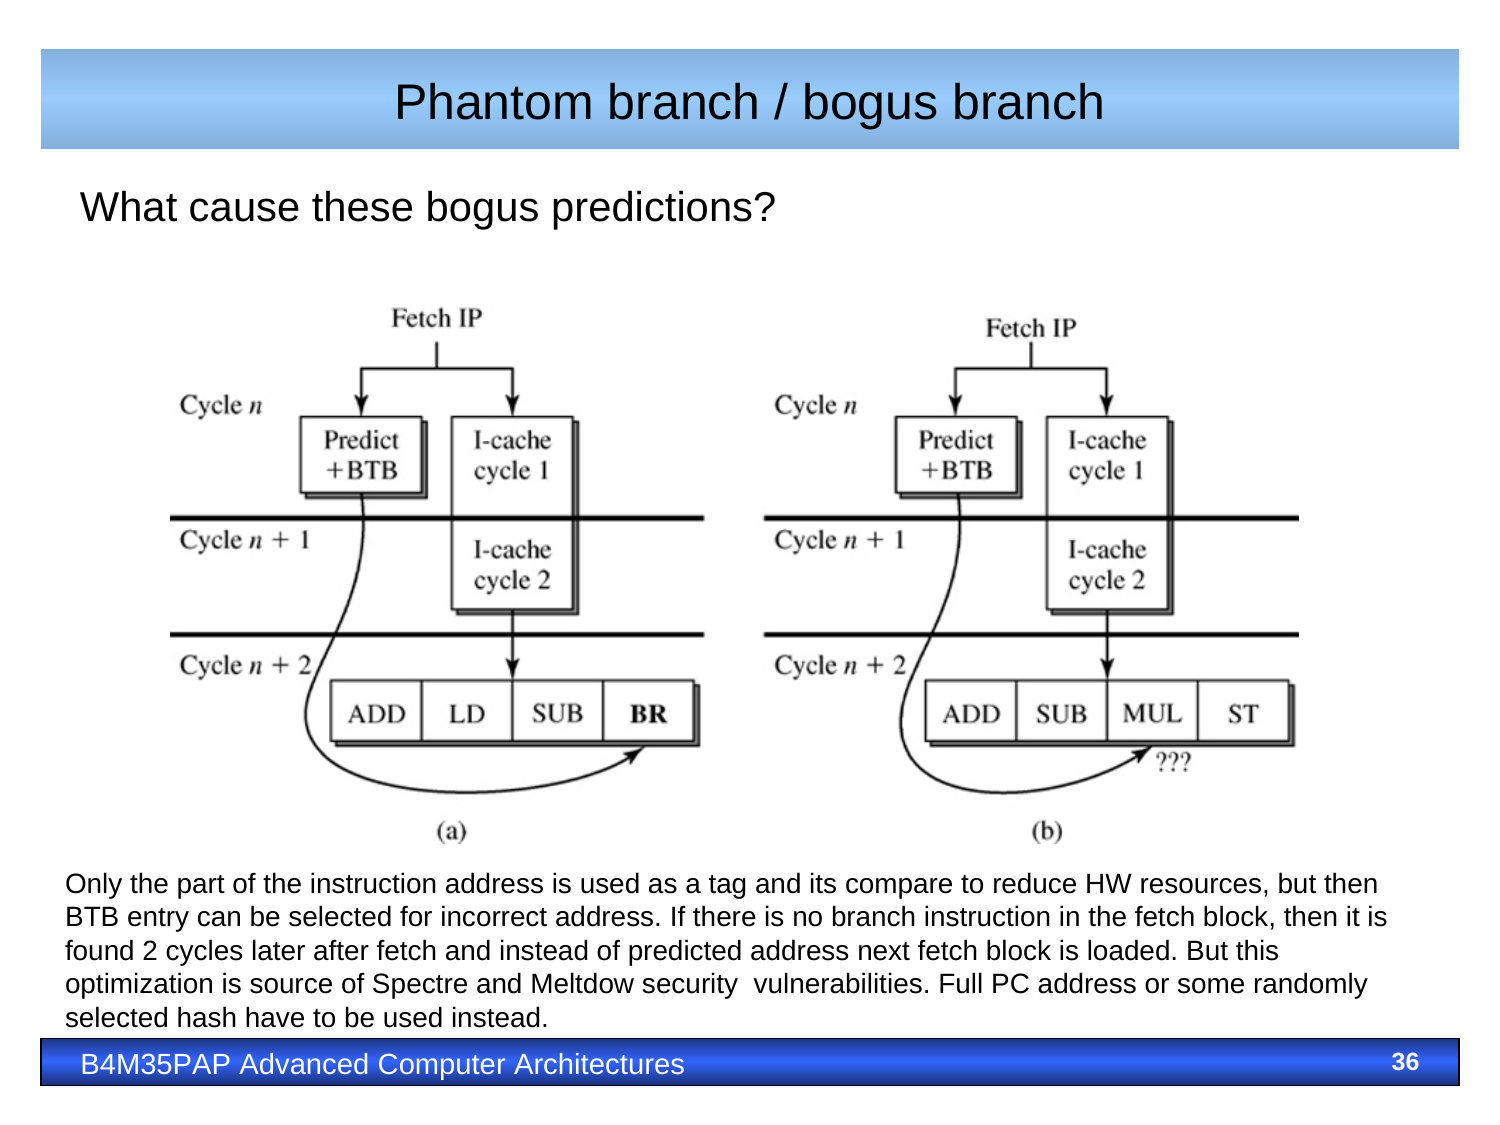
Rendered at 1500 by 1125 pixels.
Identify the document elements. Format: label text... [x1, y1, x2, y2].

picture [170, 303, 1299, 844]
list Only the part of the instruction address is used as a tag and its compare to reduce HW resources, but then BTB entry can be selected for incorrect address. If there is no branch instruction in the fetch block, then it is found 2 cycles later after fetch and instead of predicted address next fetch block is loaded. But this optimization is source of Spectre and Meltdow security vulnerabilities. Full PC address or some randomly selected hash have to be used instead. [49, 857, 1421, 1041]
list What cause these bogus predictions? [64, 172, 1436, 1000]
title Phantom branch / bogus branch [41, 49, 1459, 149]
